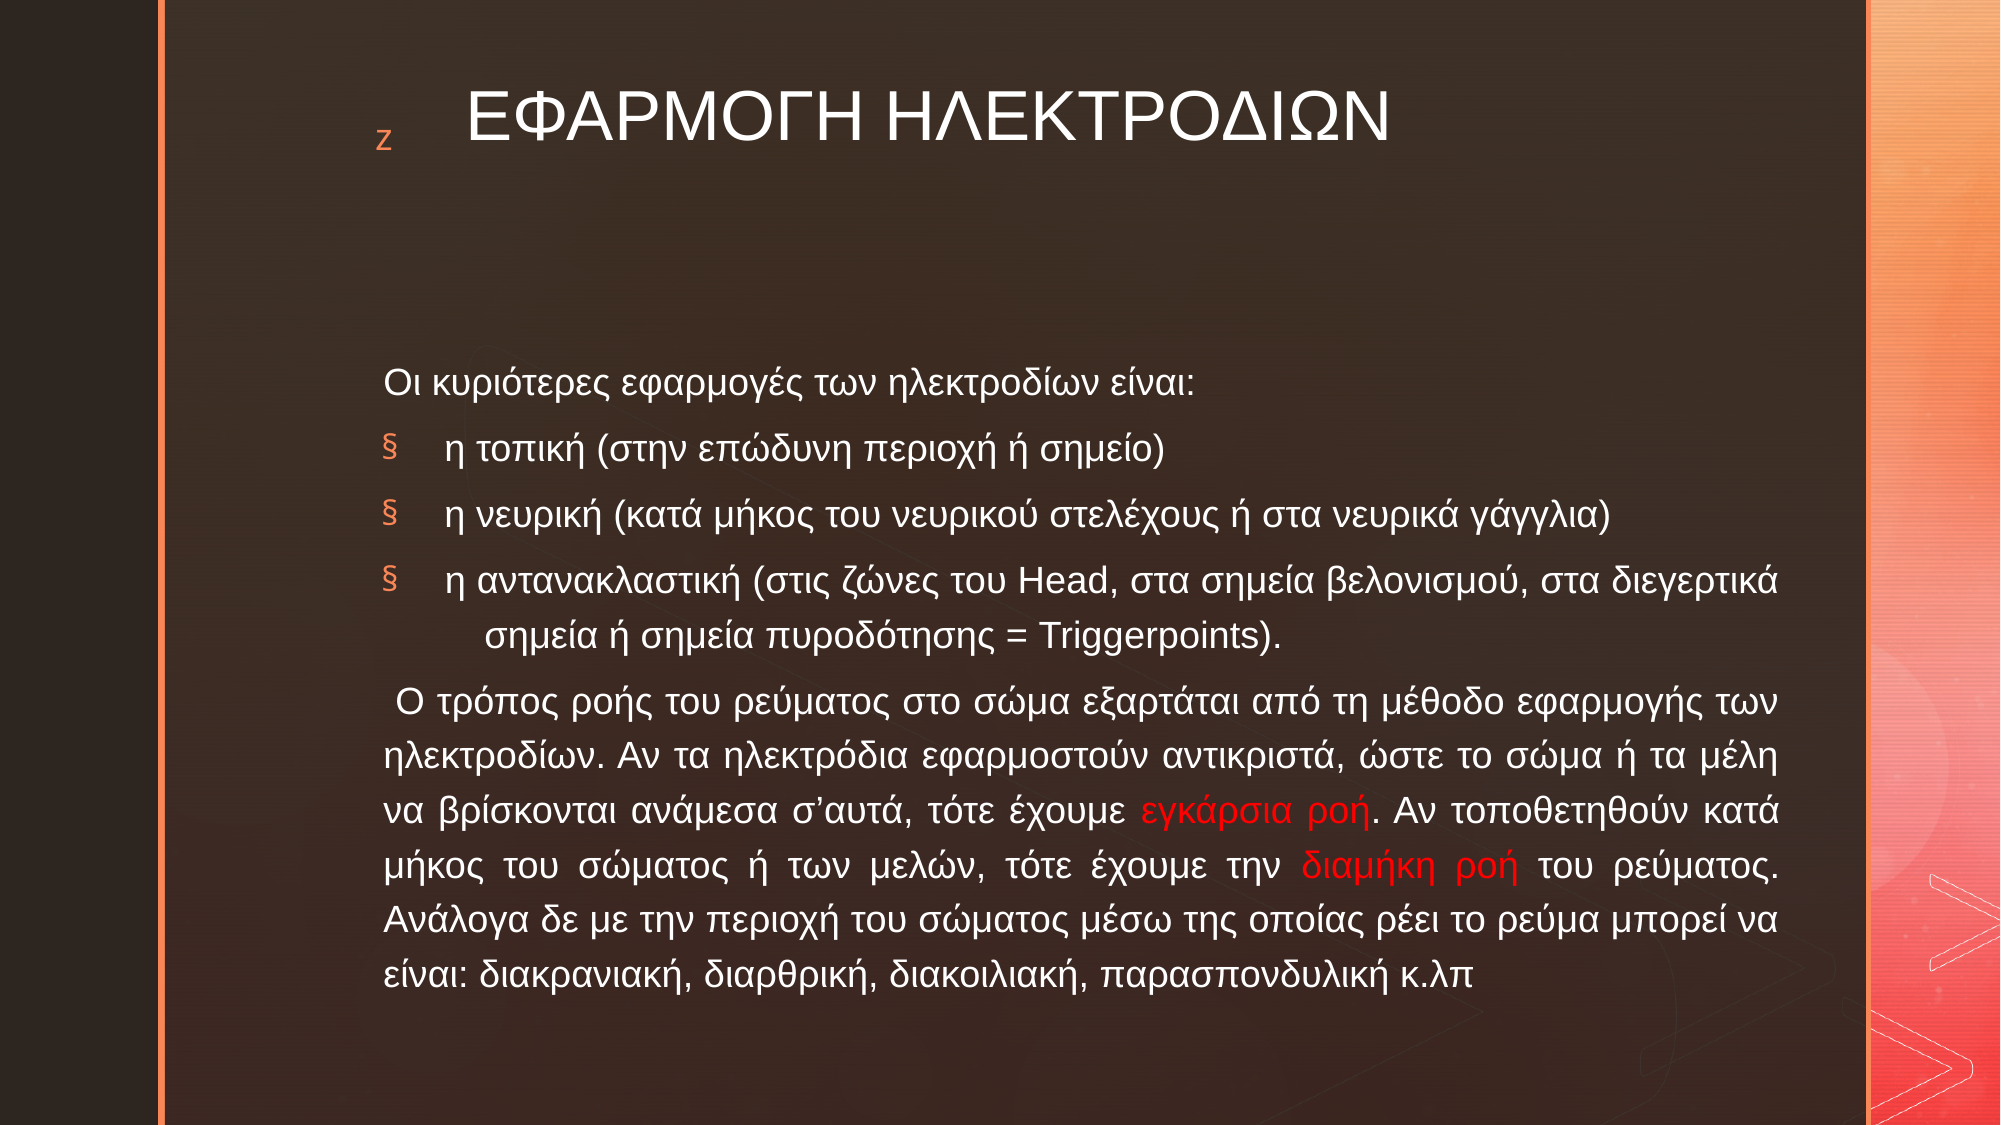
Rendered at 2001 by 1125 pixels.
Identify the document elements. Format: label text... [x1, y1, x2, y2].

title ΕΦΑΡΜΟΓΗ ΗΛΕΚΤΡΟΔΙΩΝ [450, 71, 1756, 249]
list Οι κυριότερες εφαρμογές των ηλεκτροδίων είναι: η τοπική (στην επώδυνη περιοχή ή σημείο) η νευρική (κατά μήκος του νευρικού στελέχους ή στα νευρικά γάγγλια) η αντανακλαστική (στις ζώνες του Head, στα σημεία βελονισμού, στα διεγερτικά σημεία ή σημεία πυροδότησης = Triggerpoints). Ο τρόπος ροής του ρεύματος στο σώμα εξαρτάται από τη μέθοδο εφαρμογής των ηλεκτροδίων. Αν τα ηλεκτρόδια εφαρμοστούν αντικριστά, ώστε το σώμα ή τα μέλη να βρίσκονται ανάμεσα σ’αυτά, τότε έχουμε εγκάρσια ροή. Αν τοποθετηθούν κατά μήκος του σώματος ή των μελών, τότε έχουμε την διαμήκη ροή του ρεύματος. Ανάλογα δε με την περιοχή του σώματος μέσω της οποίας ρέει το ρεύμα μπορεί να είναι: διακρανιακή, διαρθρική, διακοιλιακή, παρασπονδυλική κ.λπ [366, 313, 1796, 1030]
